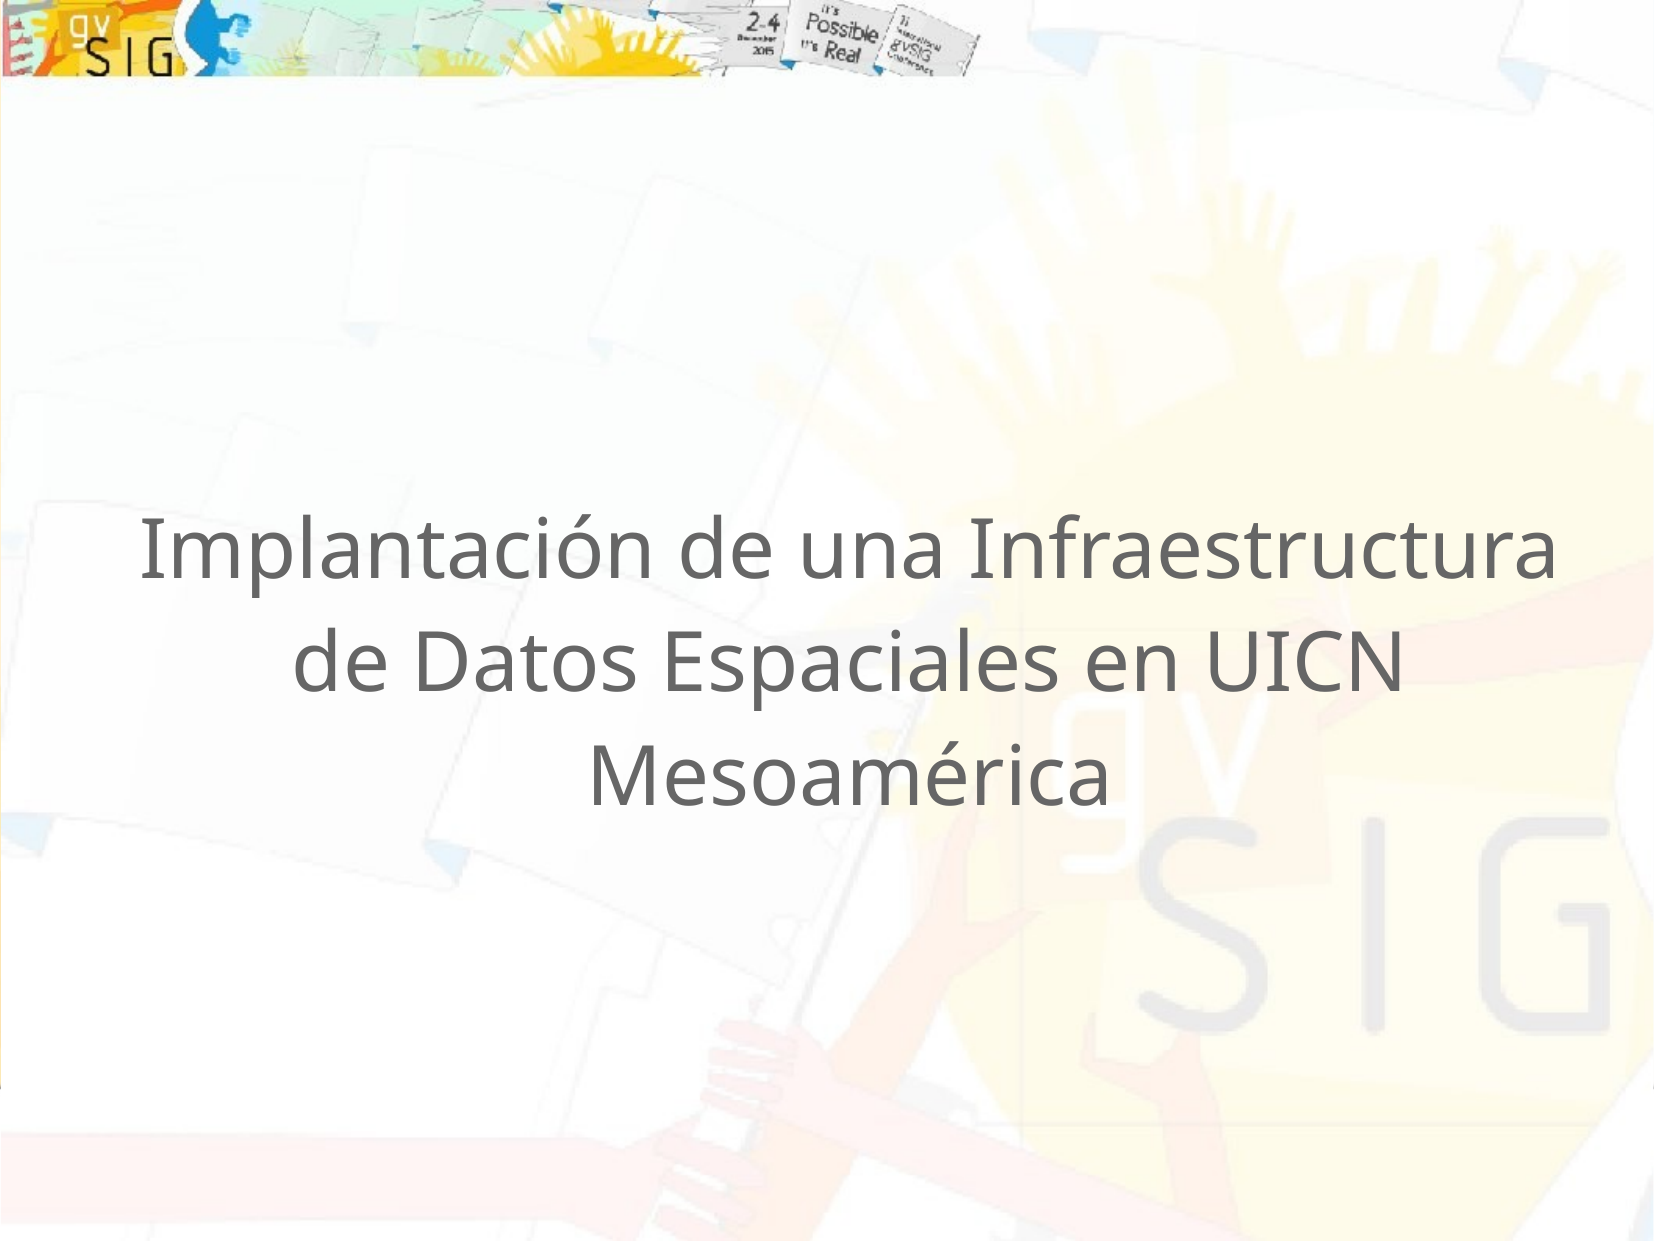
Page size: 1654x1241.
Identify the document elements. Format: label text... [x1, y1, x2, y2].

title Implantación de una Infraestructura de Datos Espaciales en UICN Mesoamérica [135, 513, 1565, 806]
picture [0, 0, 1654, 1241]
